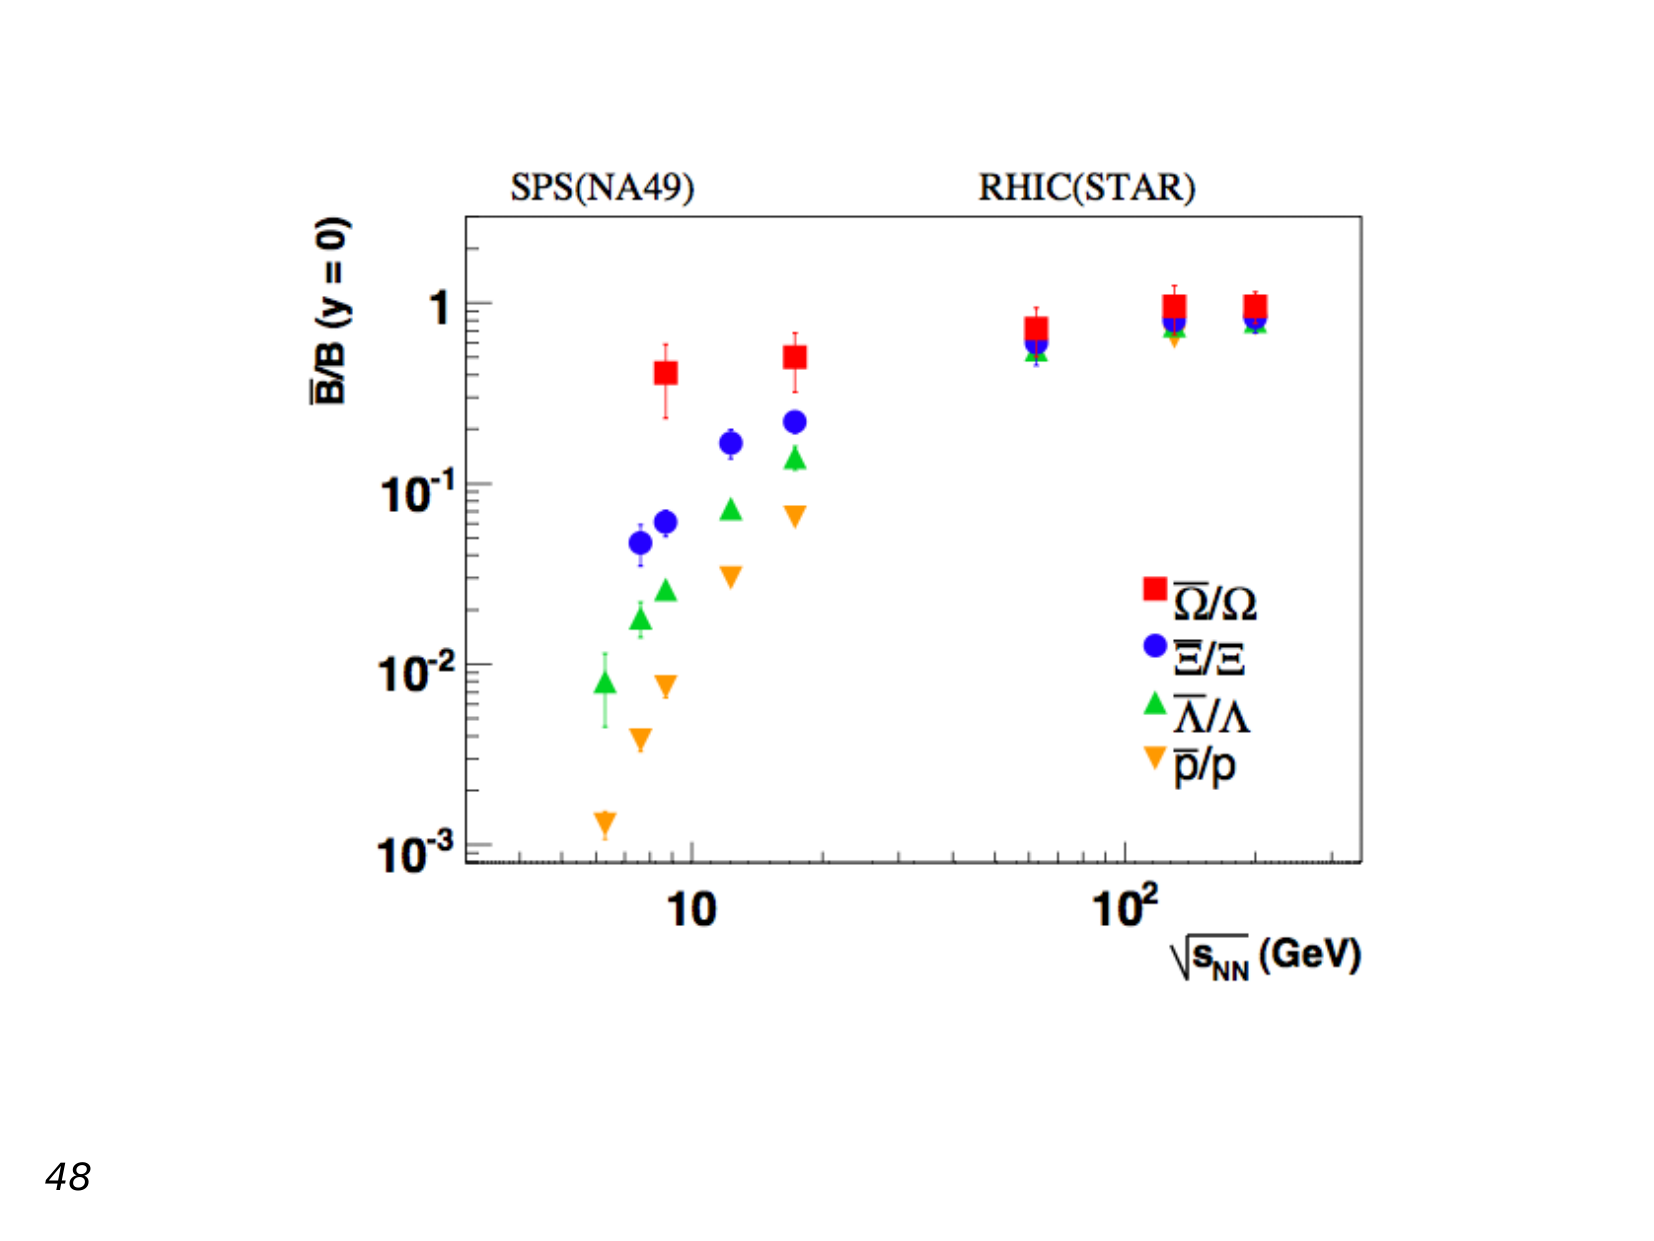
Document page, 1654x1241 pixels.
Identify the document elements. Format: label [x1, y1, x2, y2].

picture [276, 157, 1395, 997]
